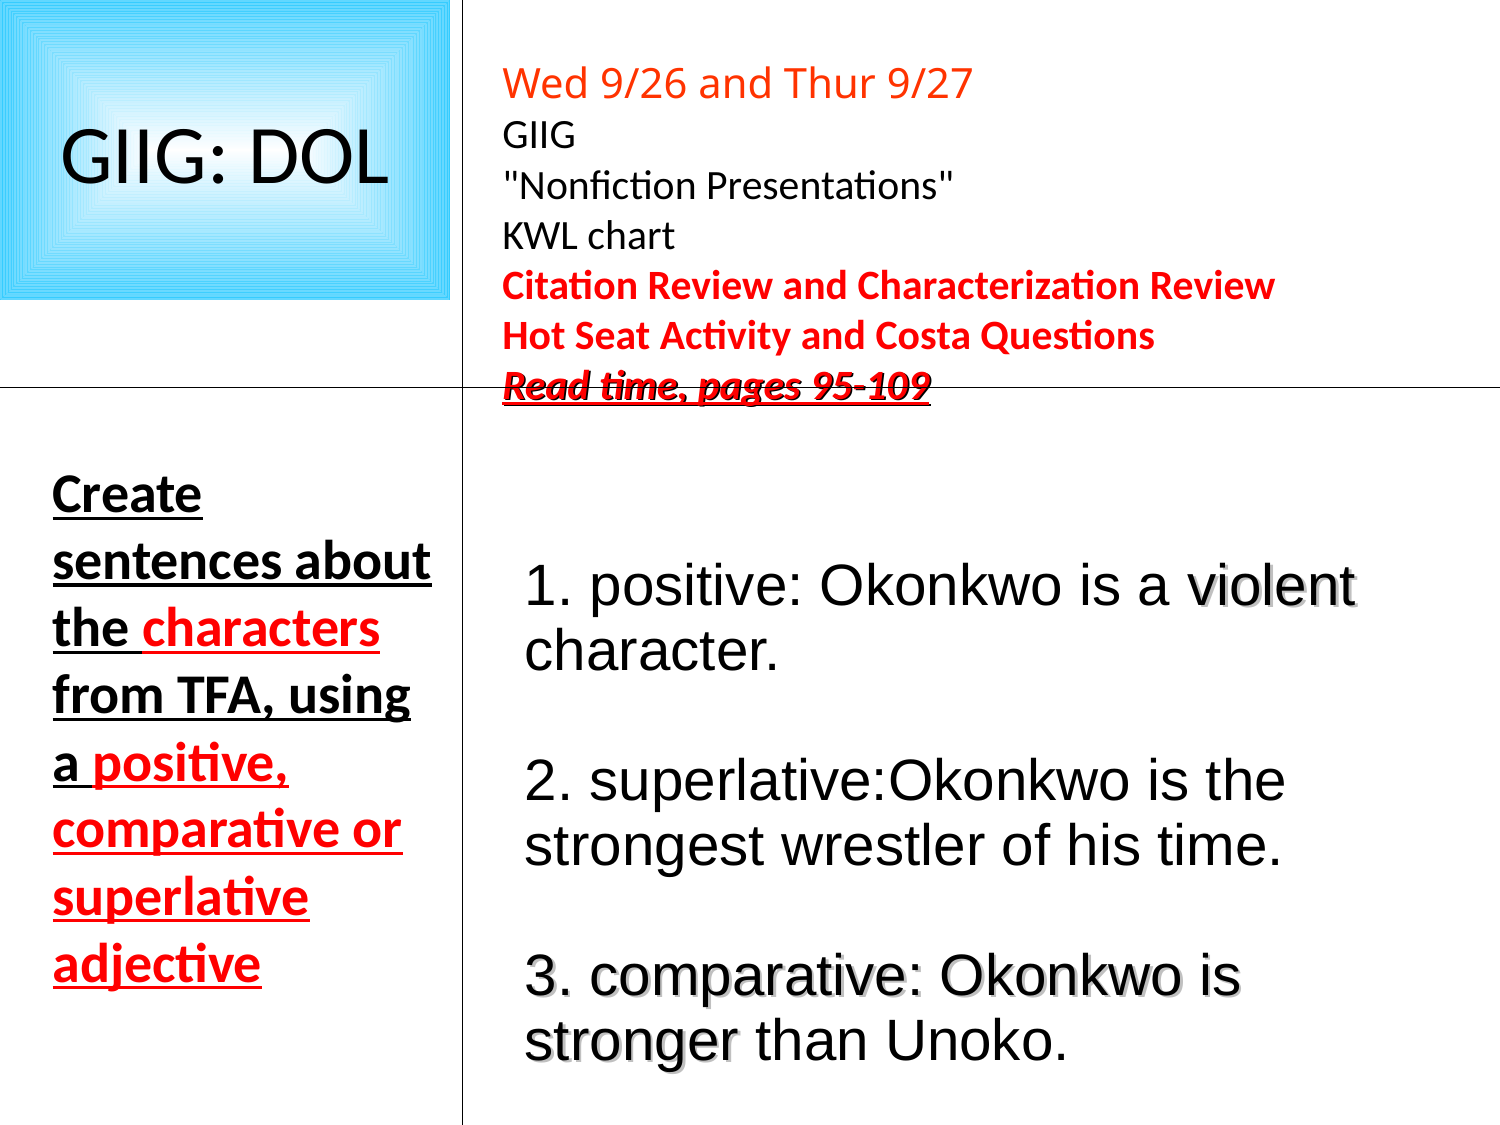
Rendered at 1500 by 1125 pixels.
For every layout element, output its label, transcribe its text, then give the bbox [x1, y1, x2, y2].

list Create sentences about the characters from TFA, using a positive, comparative or superlative adjective [37, 388, 451, 1018]
text_box Wed 9/26 and Thur 9/27 GIIG "Nonfiction Presentations" KWL chart Citation Review and Characterization Review Hot Seat Activity and Costa Questions Read time, pages 95-109 [487, 49, 1360, 363]
text_box 1. positive: Okonkwo is a violent character. 2. superlative:Okonkwo is the strongest wrestler of his time. 3. comparative: Okonkwo is stronger than Unoko. [510, 479, 1448, 1125]
title GIIG: DOL [0, 0, 450, 300]
